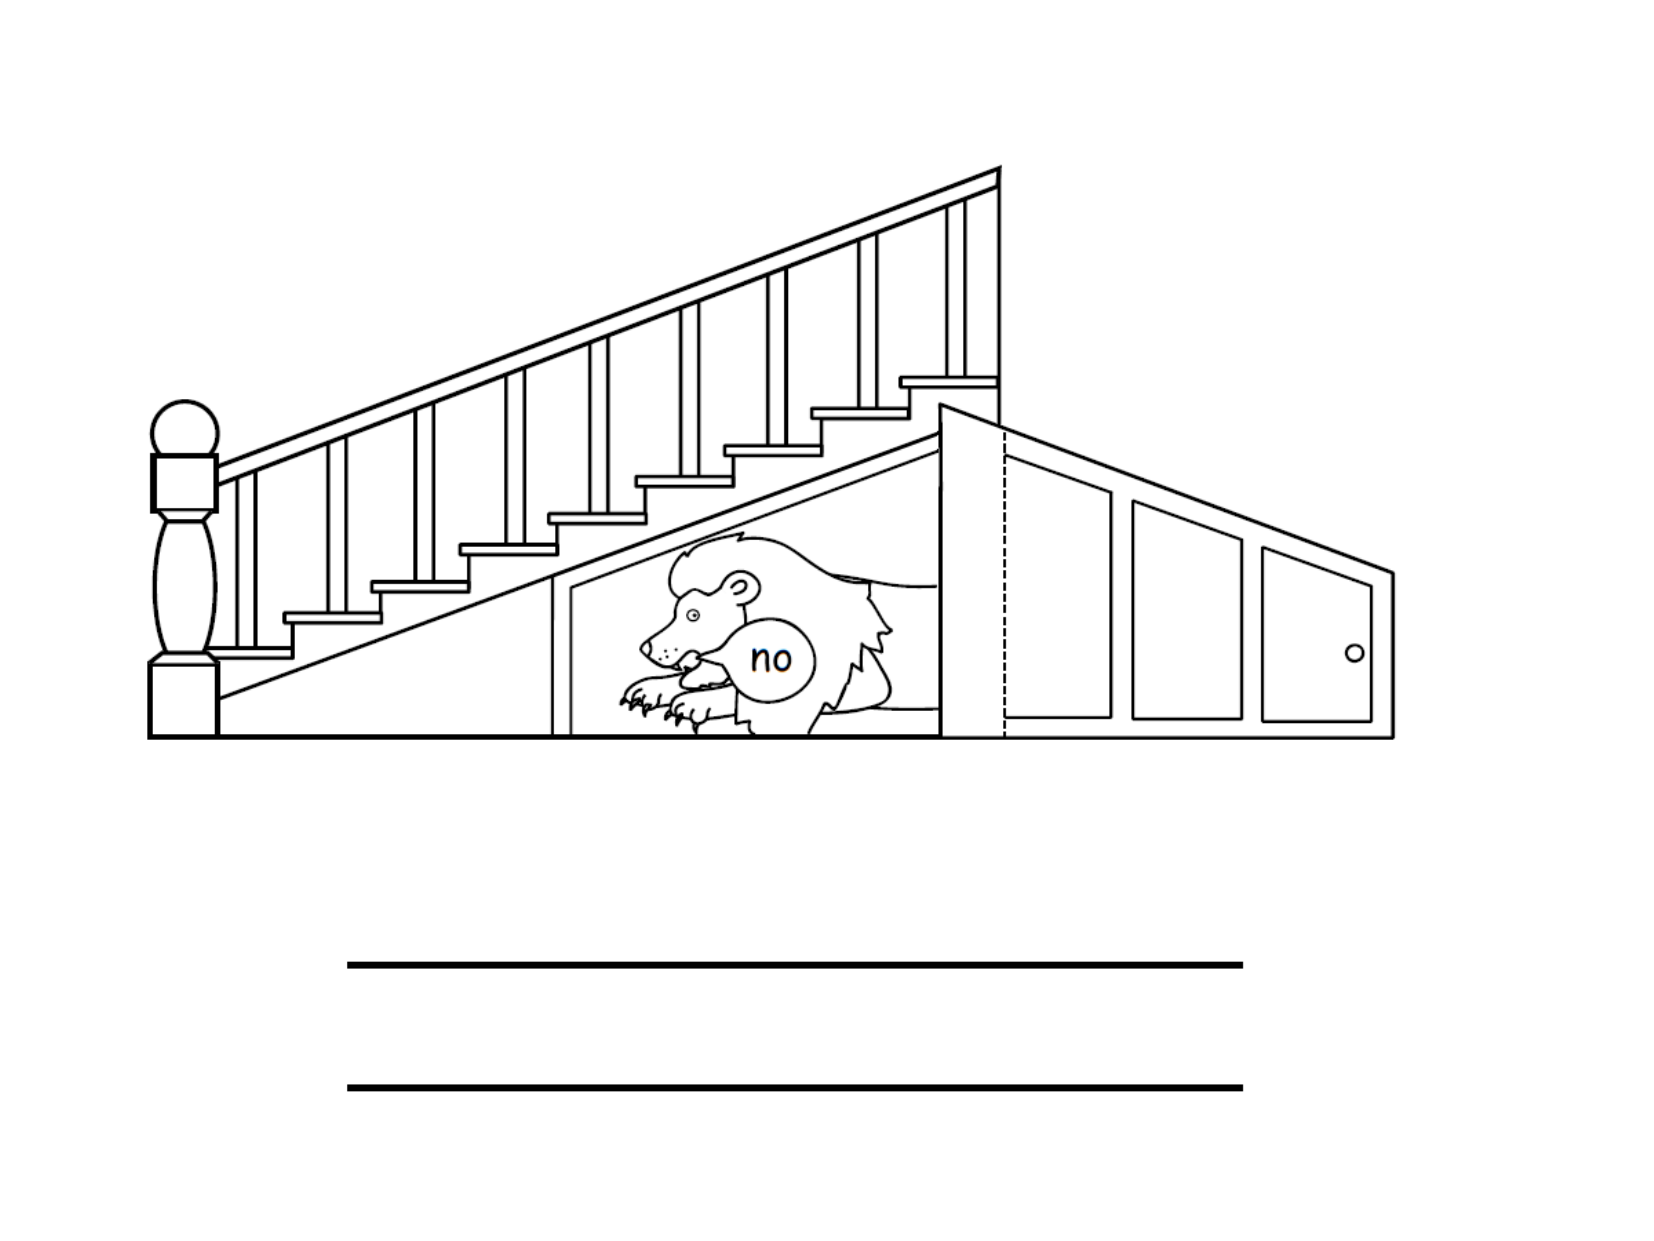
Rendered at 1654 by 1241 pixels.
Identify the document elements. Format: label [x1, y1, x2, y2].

picture [0, 103, 1654, 1137]
